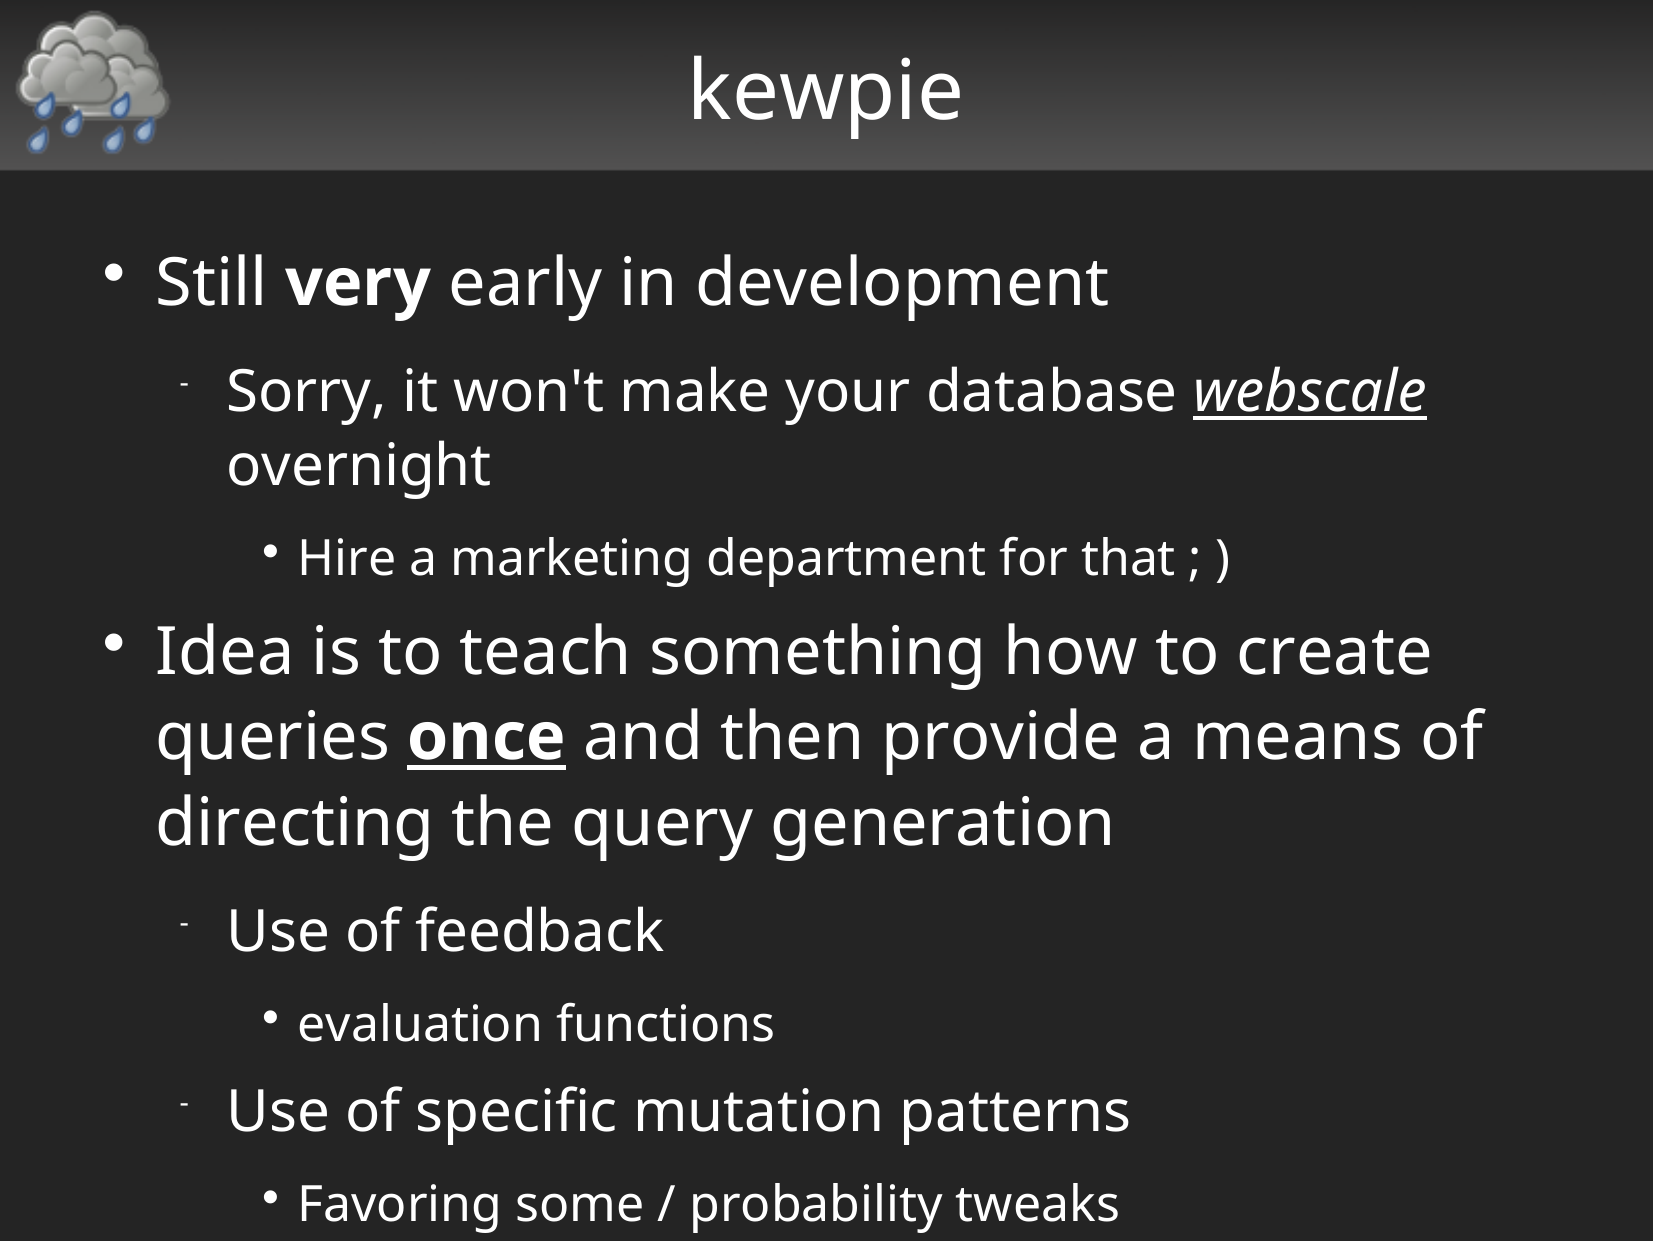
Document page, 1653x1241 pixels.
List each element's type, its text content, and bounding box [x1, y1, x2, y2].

title kewpie [82, 39, 1570, 137]
picture [0, 0, 1653, 1241]
list Still very early in development Sorry, it won't make your database webscale overnight Hire a marketing department for that ; ) Idea is to teach something how to create queries once and then provide a means of directing the query generation Use of feedback evaluation functions Use of specific mutation patterns Favoring some / probability tweaks [85, 236, 1573, 1119]
